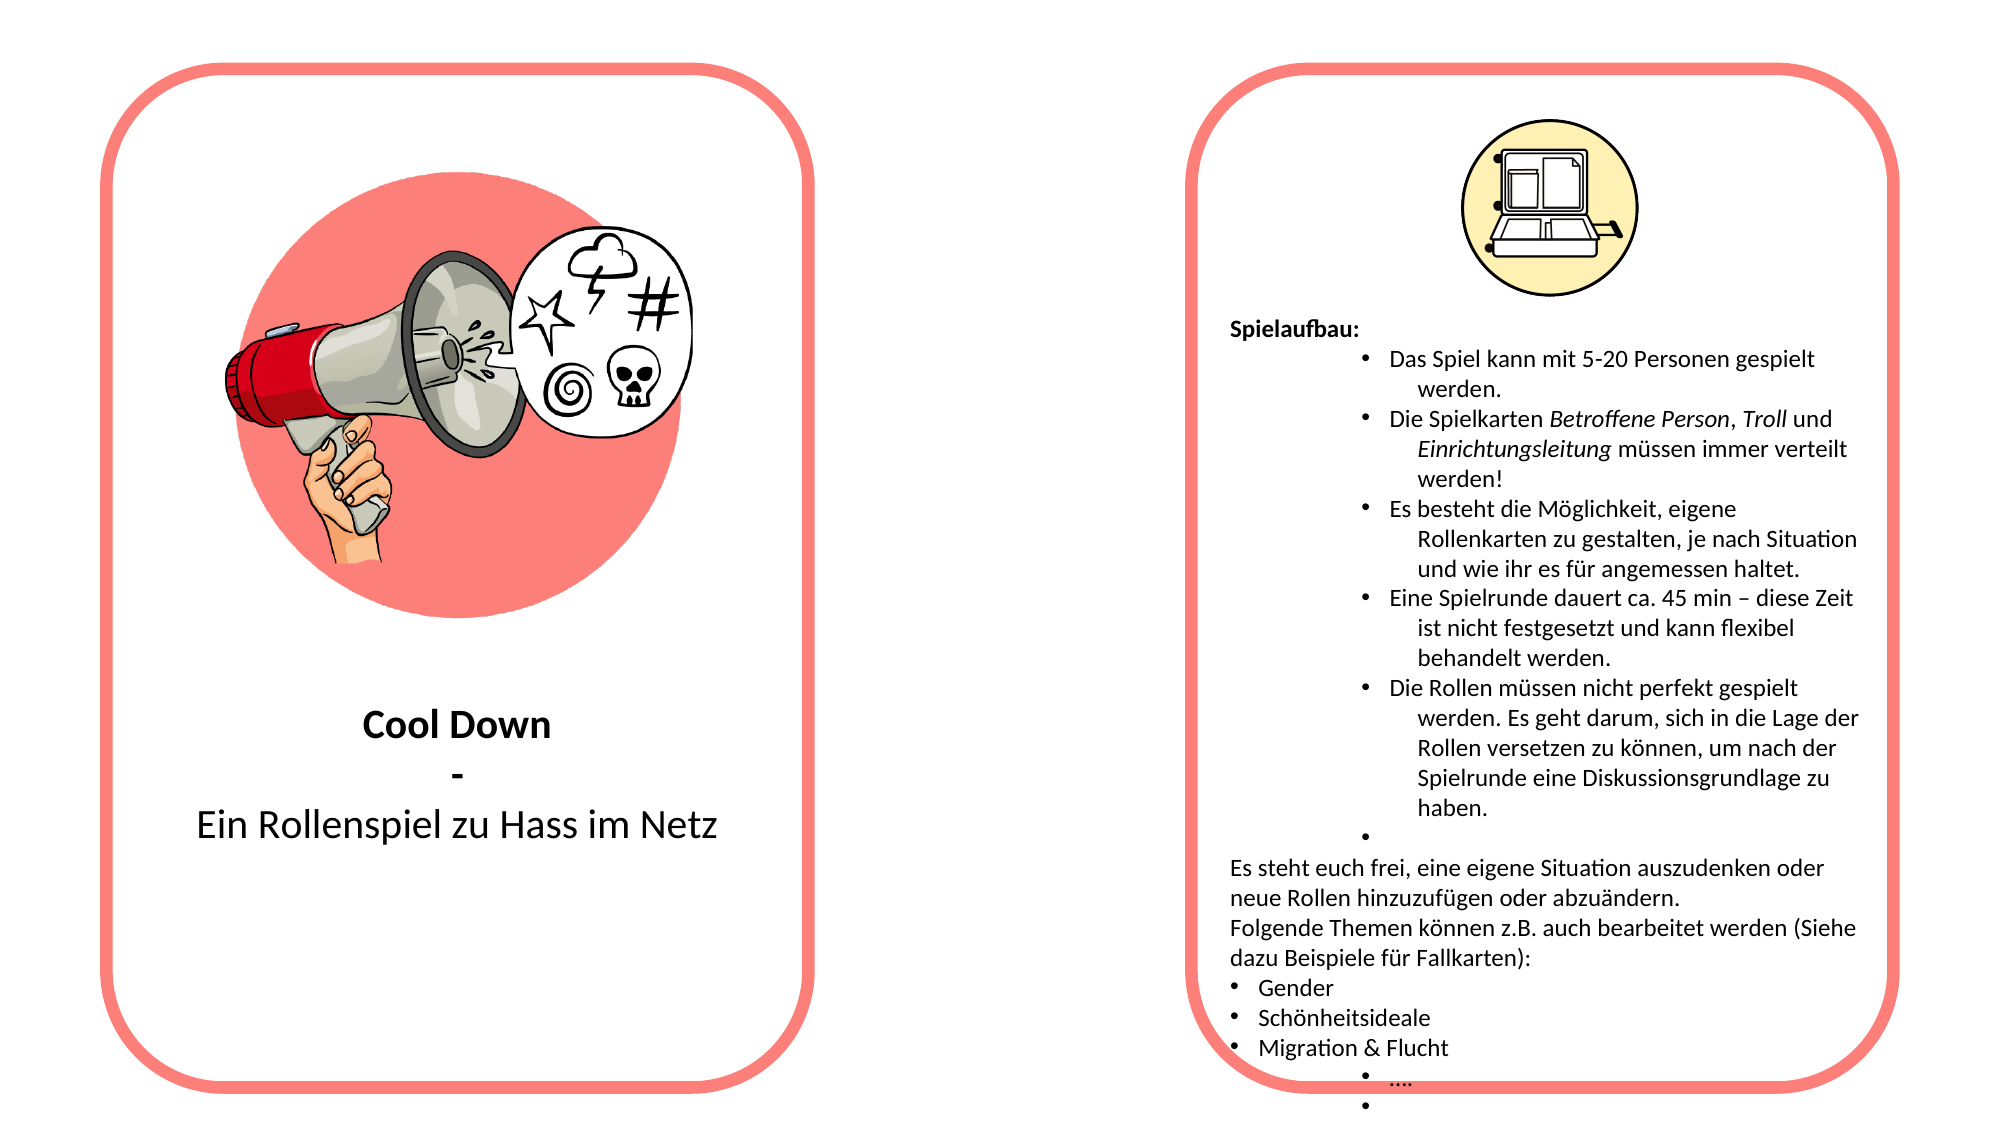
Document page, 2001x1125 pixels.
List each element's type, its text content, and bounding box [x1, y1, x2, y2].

text_box Cool Down - Ein Rollenspiel zu Hass im Netz [179, 689, 736, 857]
picture [176, 160, 739, 629]
text_box Spielaufbau: Das Spiel kann mit 5-20 Personen gespielt werden. Die Spielkarten Betroffene Person, Troll und Einrichtungsleitung müssen immer verteilt werden! Es besteht die Möglichkeit, eigene Rollenkarten zu gestalten, je nach Situation und wie ihr es für angemessen haltet. Eine Spielrunde dauert ca. 45 min – diese Zeit ist nicht festgesetzt und kann flexibel behandelt werden. Die Rollen müssen nicht perfekt gespielt werden. Es geht darum, sich in die Lage der Rollen versetzen zu können, um nach der Spielrunde eine Diskussionsgrundlage zu haben. Es steht euch frei, eine eigene Situation auszudenken oder neue Rollen hinzuzufügen oder abzuändern. Folgende Themen können z.B. auch bearbeitet werden (Siehe dazu Beispiele für Fallkarten): Gender Schönheitsideale Migration & Flucht …. [1215, 305, 1883, 1108]
picture [1431, 90, 1668, 326]
